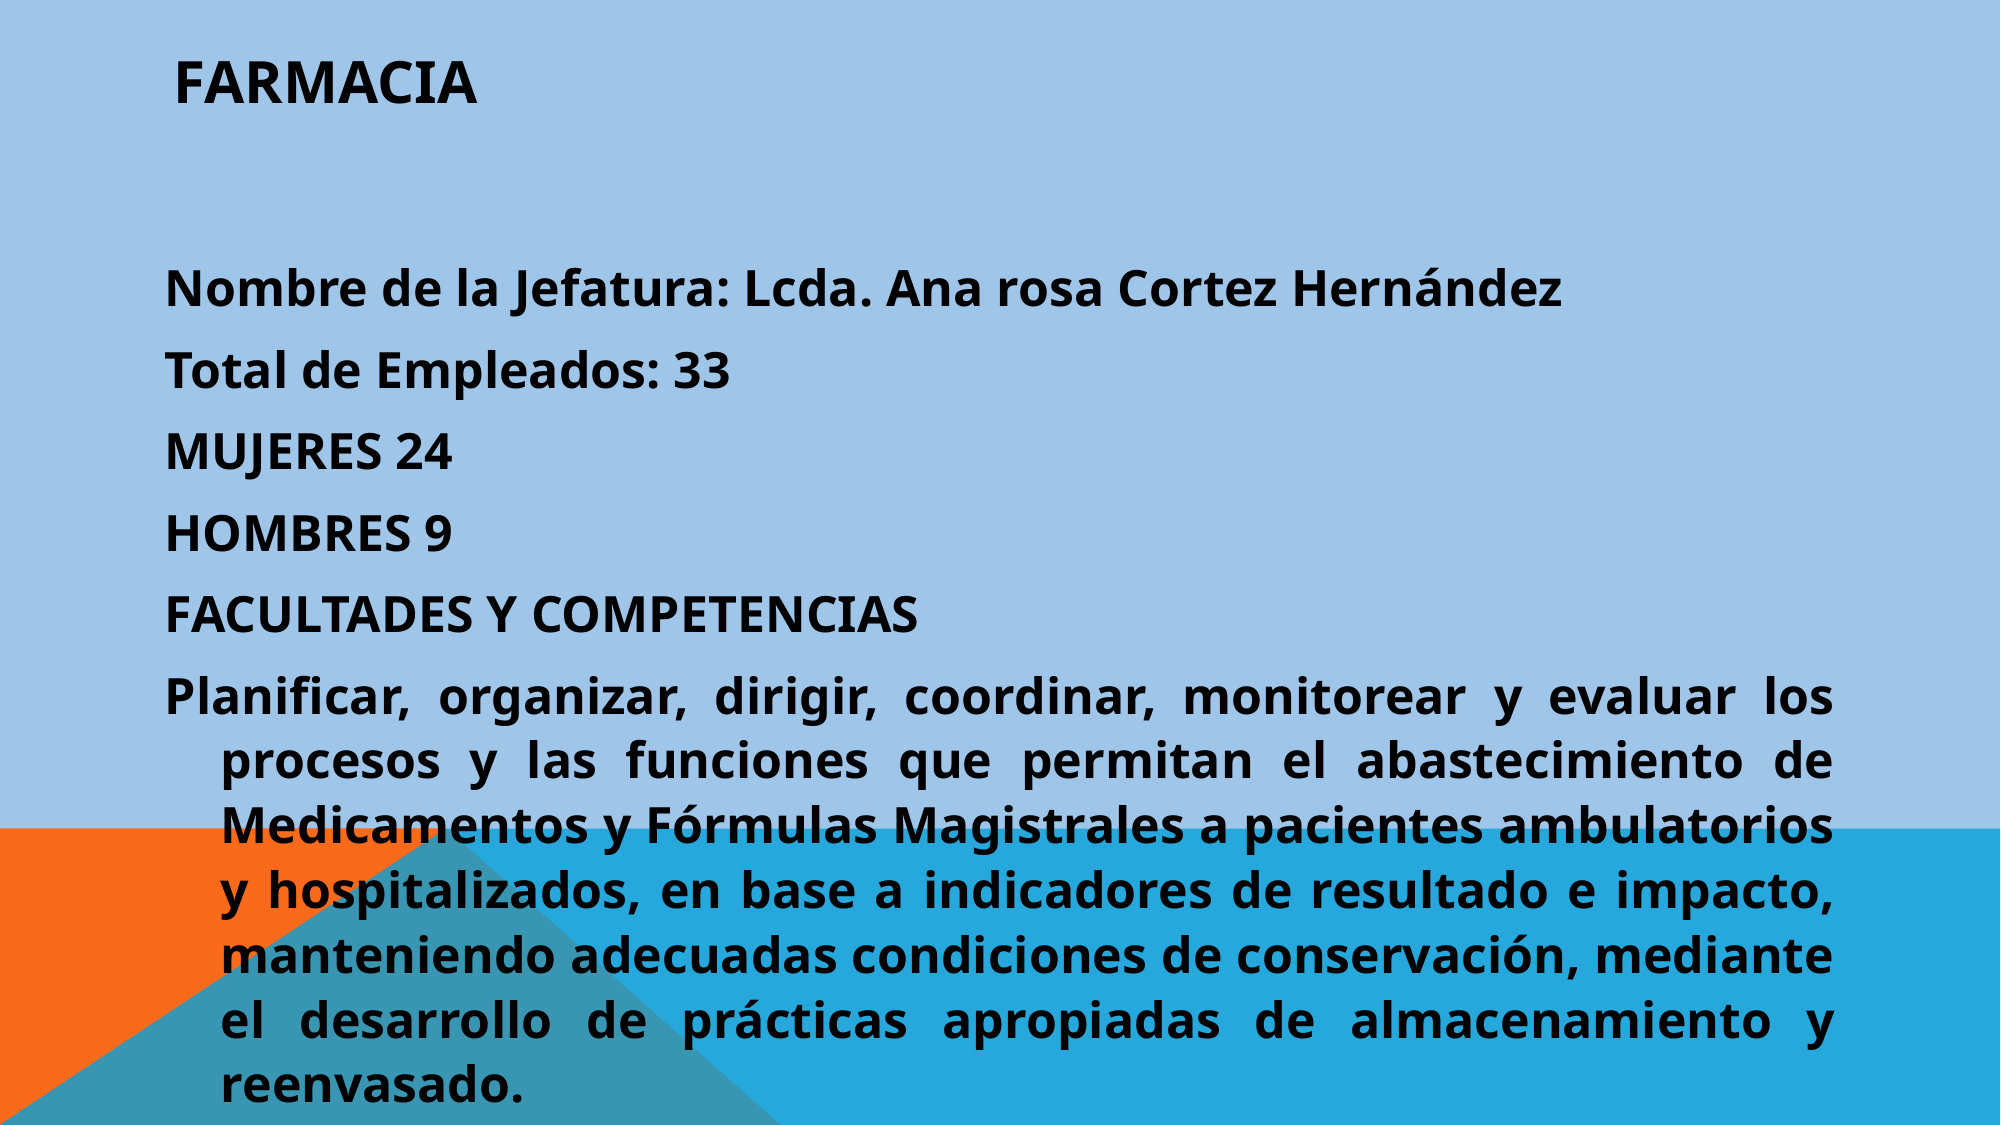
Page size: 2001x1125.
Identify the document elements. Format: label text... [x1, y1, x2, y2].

text_box FARMACIA [159, 37, 1860, 207]
text_box Nombre de la Jefatura: Lcda. Ana rosa Cortez Hernández Total de Empleados: 33 MUJERES 24 HOMBRES 9 FACULTADES Y COMPETENCIAS Planificar, organizar, dirigir, coordinar, monitorear y evaluar los procesos y las funciones que permitan el abastecimiento de Medicamentos y Fórmulas Magistrales a pacientes ambulatorios y hospitalizados, en base a indicadores de resultado e impacto, manteniendo adecuadas condiciones de conservación, mediante el desarrollo de prácticas apropiadas de almacenamiento y reenvasado. [149, 244, 1850, 1019]
